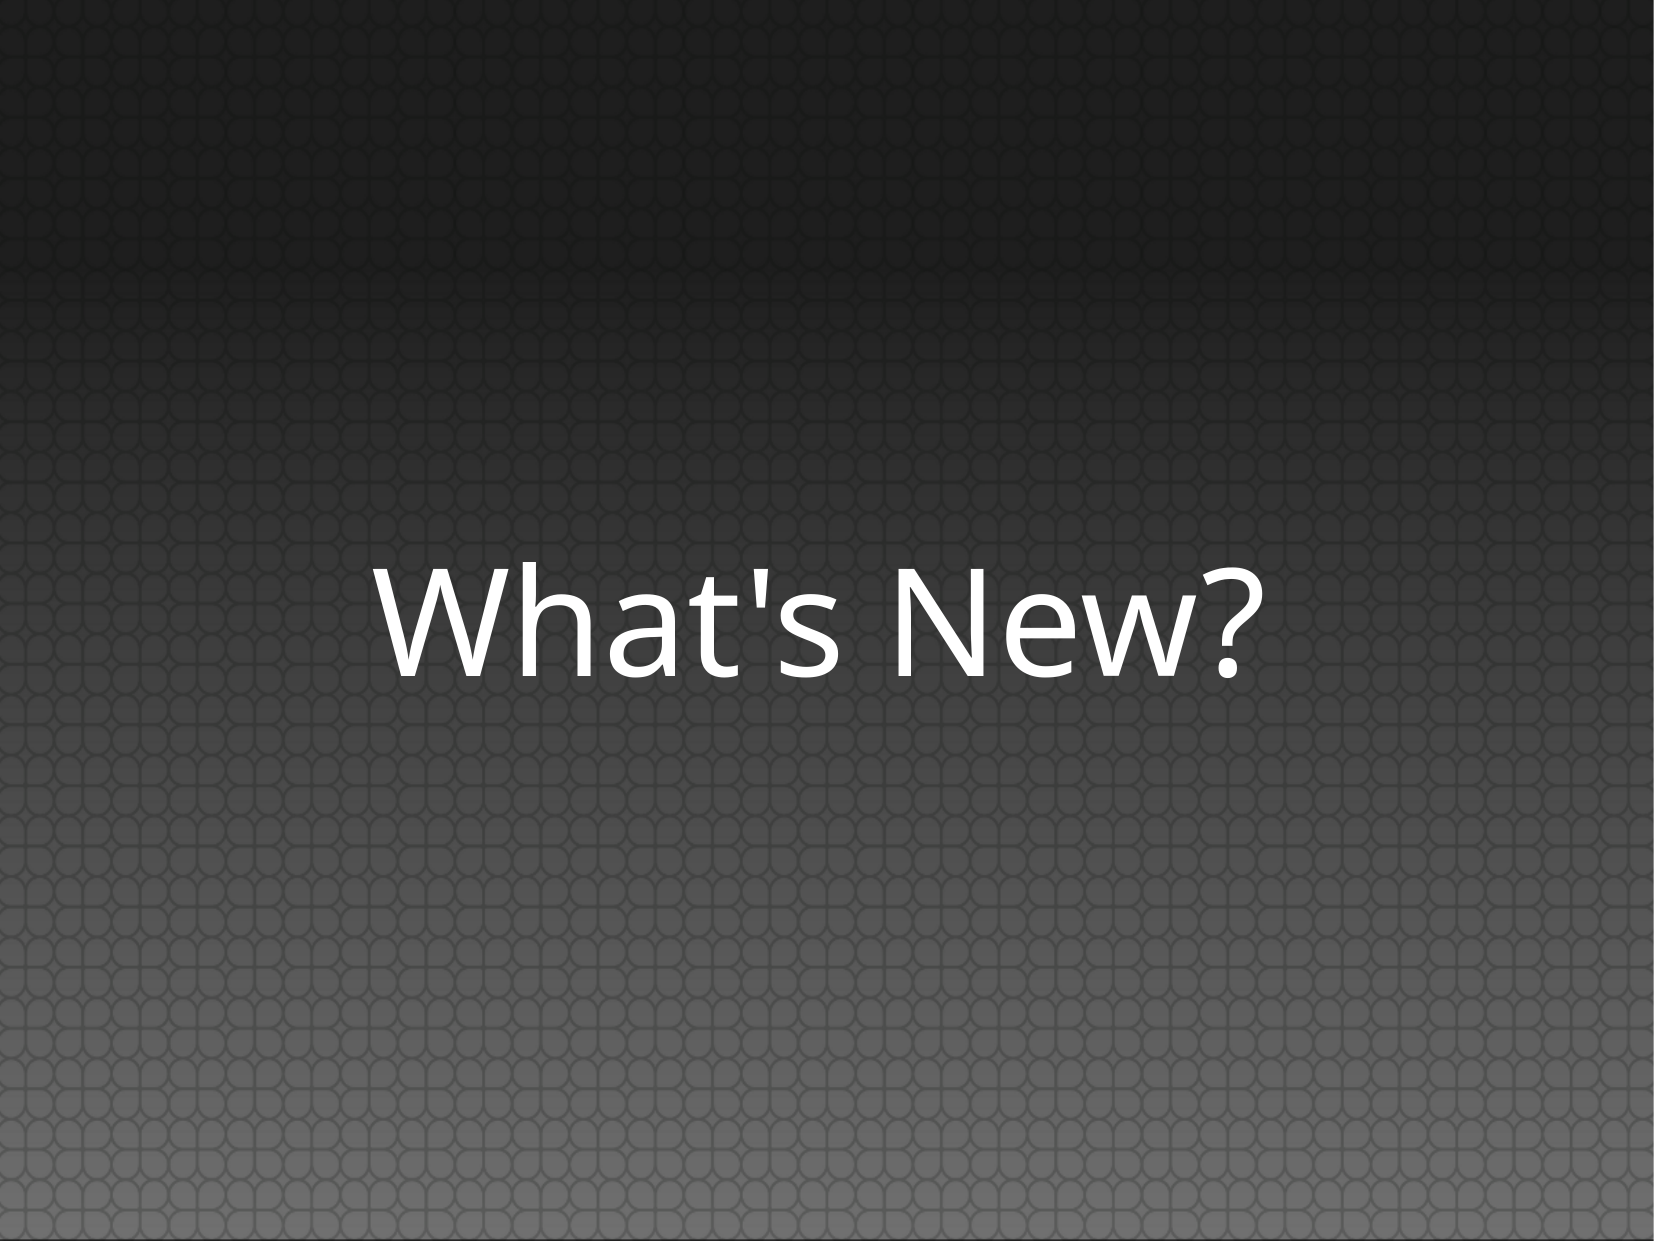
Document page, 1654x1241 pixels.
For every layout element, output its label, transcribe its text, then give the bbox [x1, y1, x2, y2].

picture [0, 0, 1654, 1241]
title What's New? [75, 525, 1564, 713]
